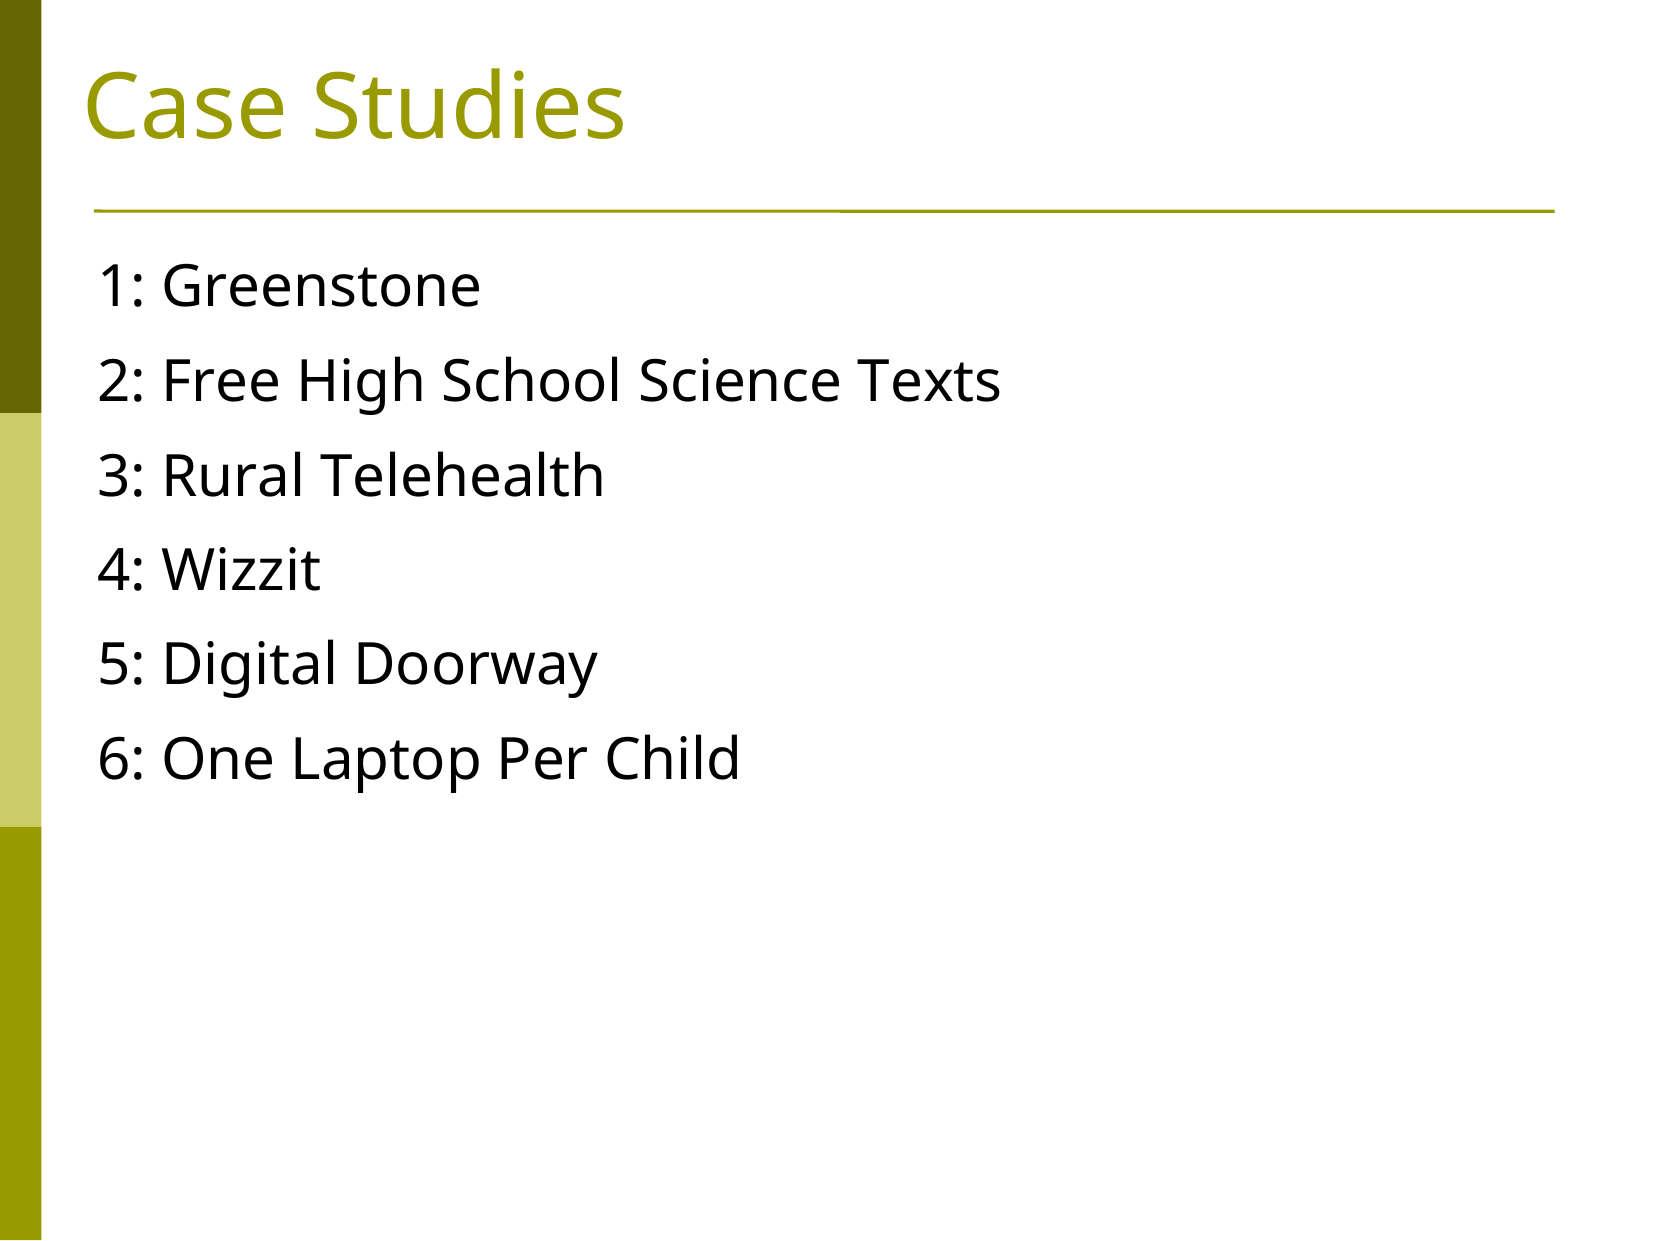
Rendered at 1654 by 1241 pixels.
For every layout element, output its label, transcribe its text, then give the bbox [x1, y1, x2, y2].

list 1: Greenstone 2: Free High School Science Texts 3: Rural Telehealth 4: Wizzit 5: Digital Doorway 6: One Laptop Per Child [82, 236, 1571, 1109]
title Case Studies [82, 36, 1571, 170]
